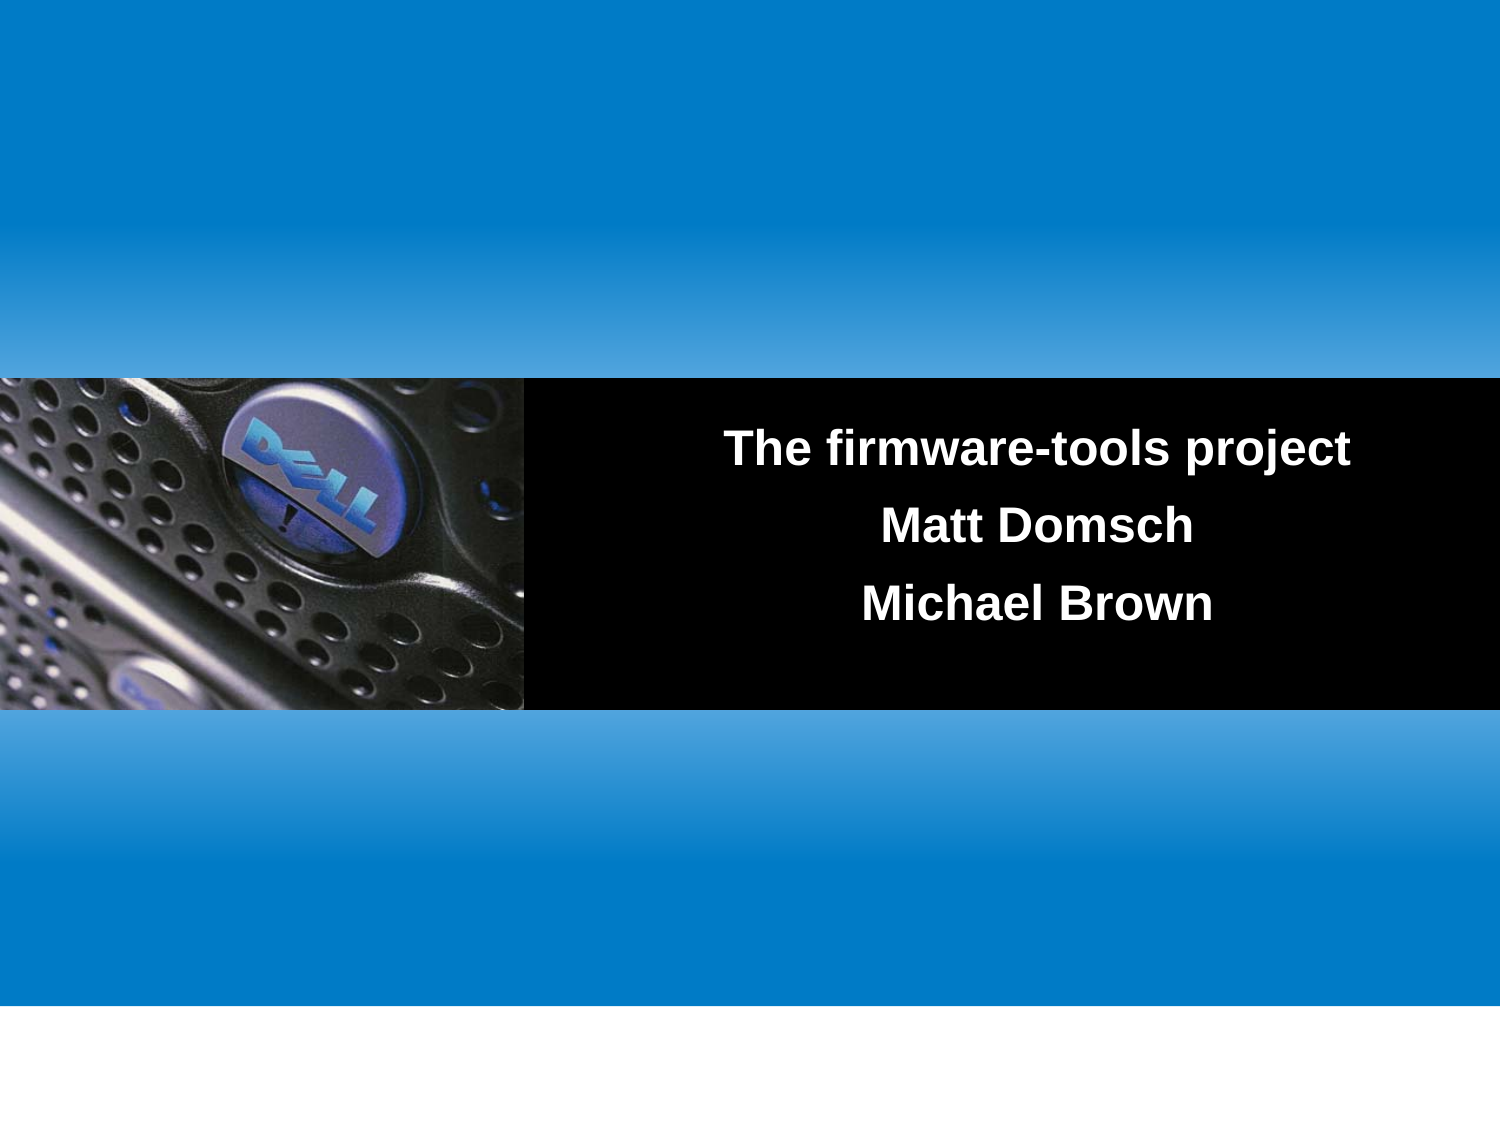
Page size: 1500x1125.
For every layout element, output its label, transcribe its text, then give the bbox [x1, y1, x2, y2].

subtitle The firmware-tools project Matt Domsch Michael Brown [575, 412, 1500, 699]
picture [0, 378, 524, 710]
